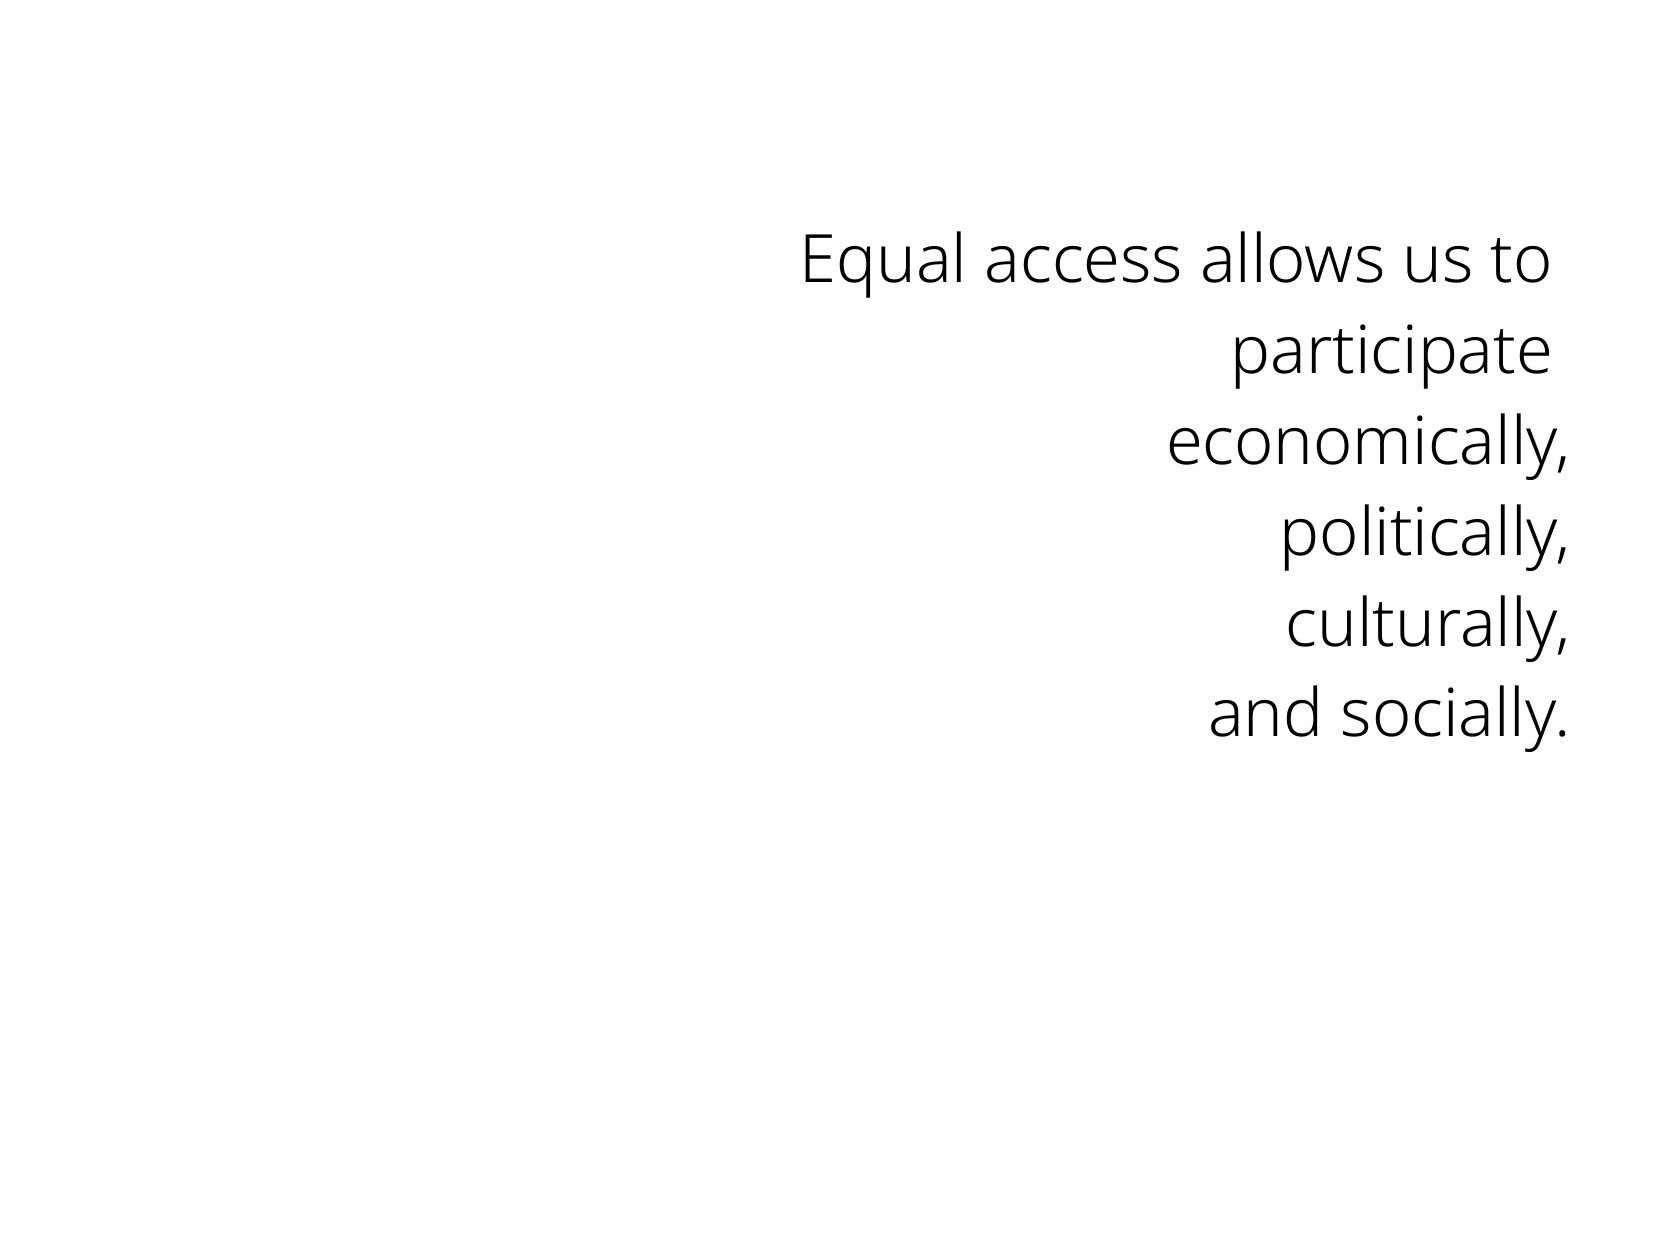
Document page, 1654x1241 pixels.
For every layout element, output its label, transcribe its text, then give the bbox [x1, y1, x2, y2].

subtitle Equal access allows us to participate economically, politically, culturally, and socially. [82, 49, 1571, 1010]
